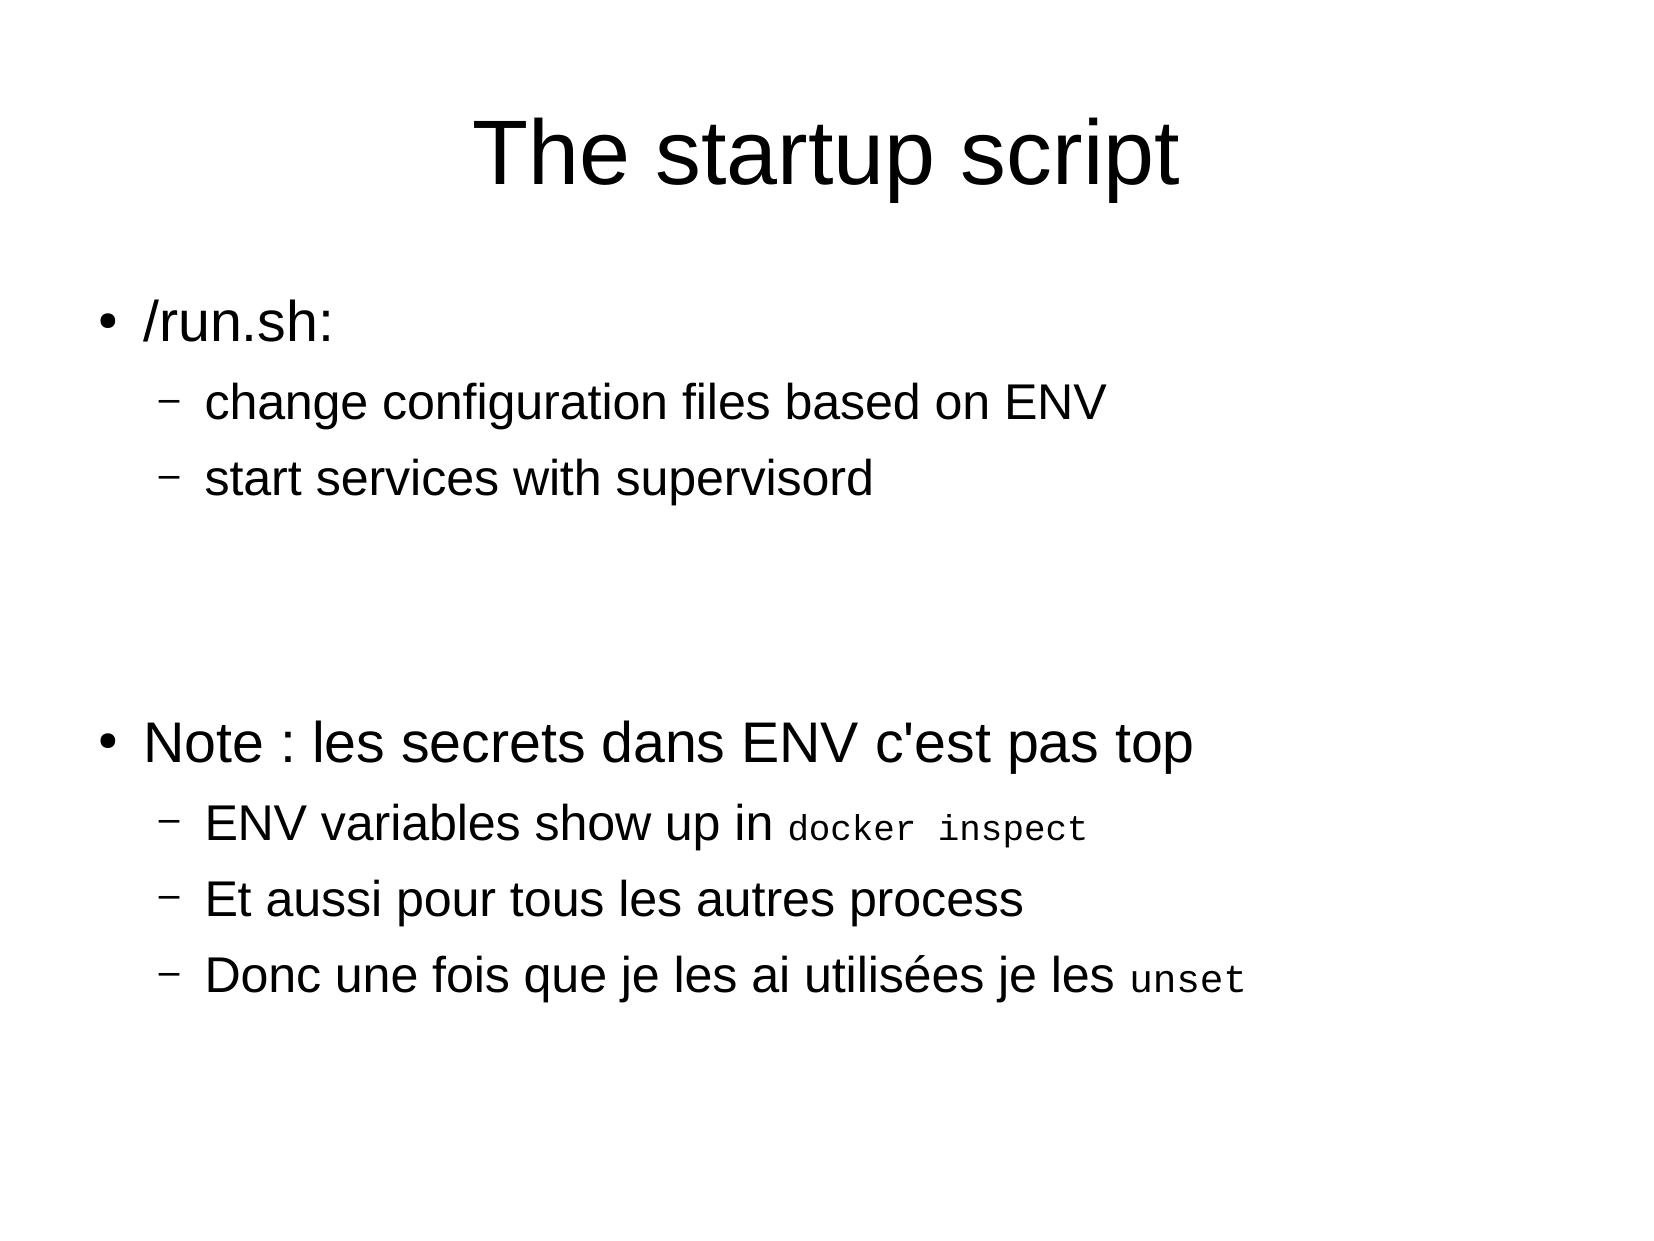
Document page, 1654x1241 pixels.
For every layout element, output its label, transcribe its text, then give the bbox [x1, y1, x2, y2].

title The startup script [82, 49, 1571, 257]
list /run.sh: change configuration files based on ENV start services with supervisord Note : les secrets dans ENV c'est pas top ENV variables show up in docker inspect Et aussi pour tous les autres process Donc une fois que je les ai utilisées je les unset [82, 290, 1571, 1010]
